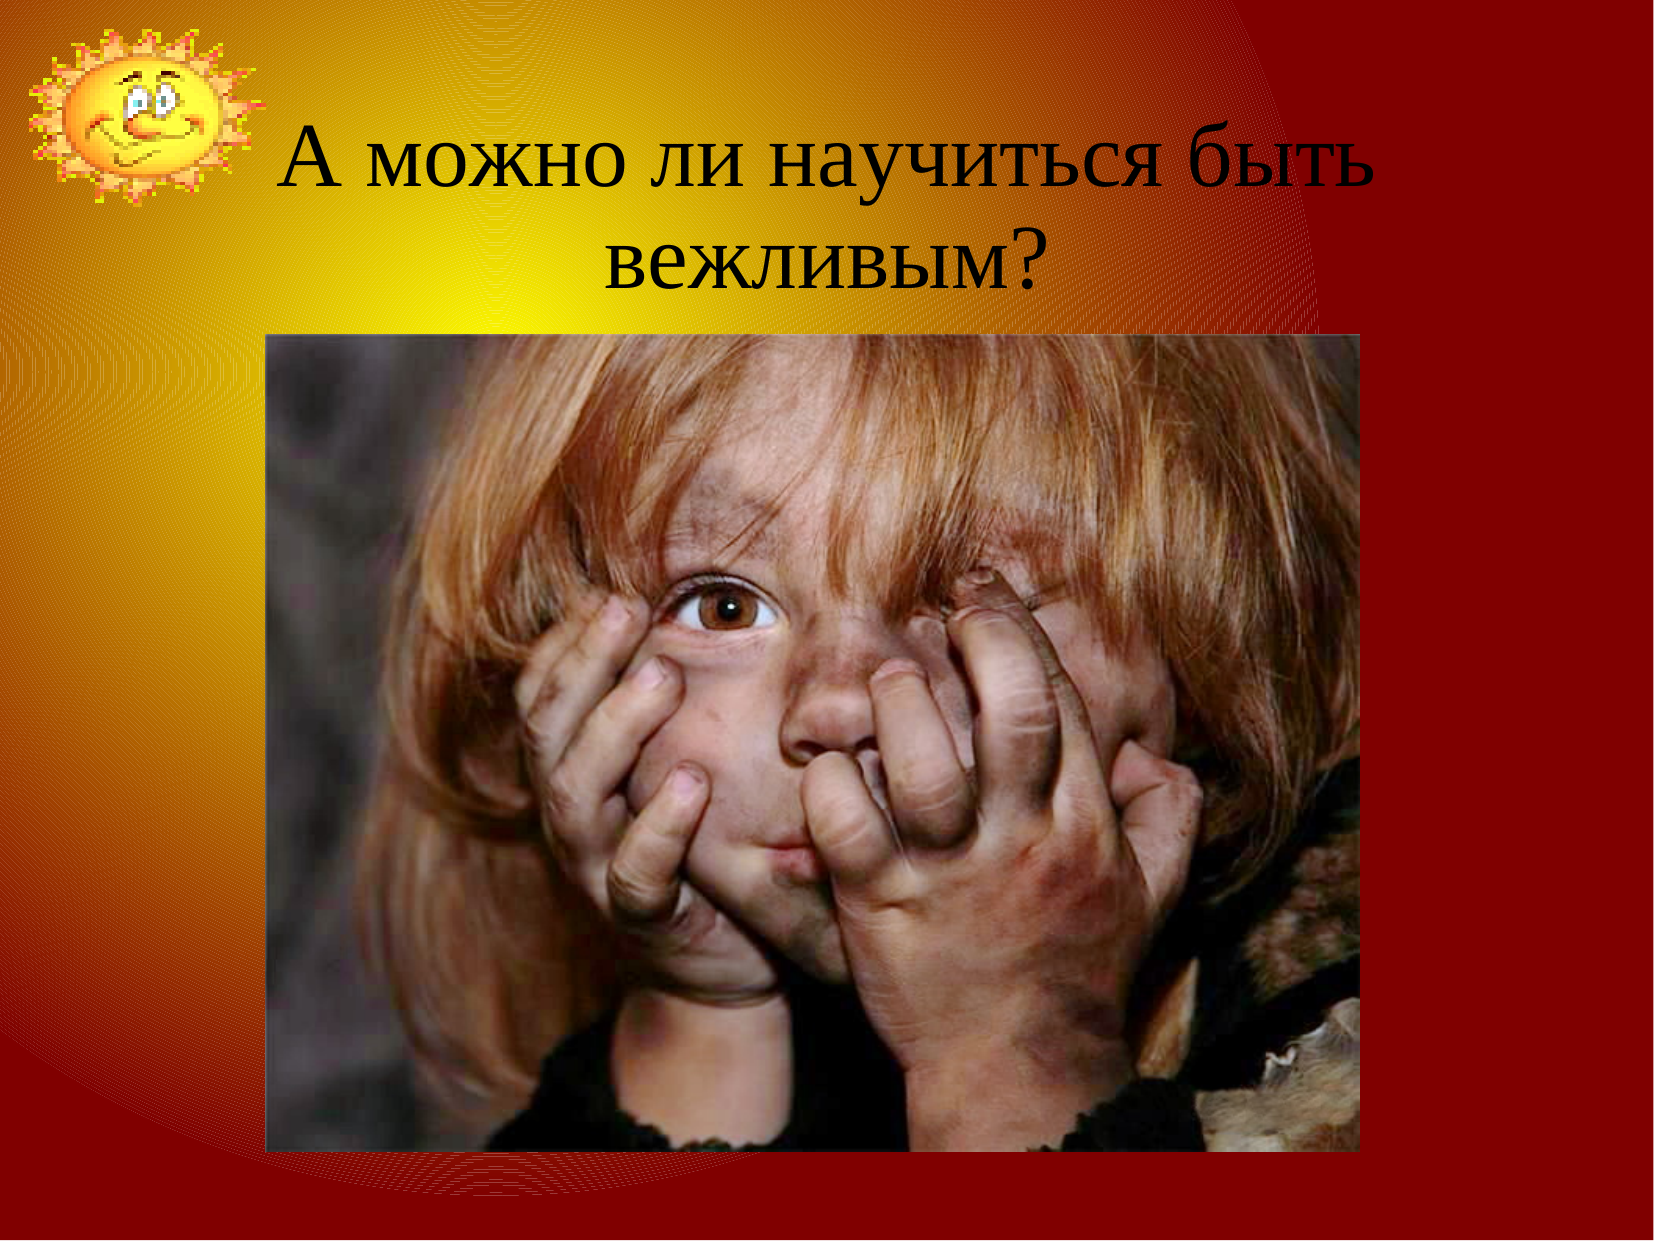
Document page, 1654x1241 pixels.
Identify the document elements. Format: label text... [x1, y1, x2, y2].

title А можно ли научиться быть вежливым? [121, 104, 1534, 308]
picture [265, 334, 1360, 1152]
picture [29, 29, 266, 207]
